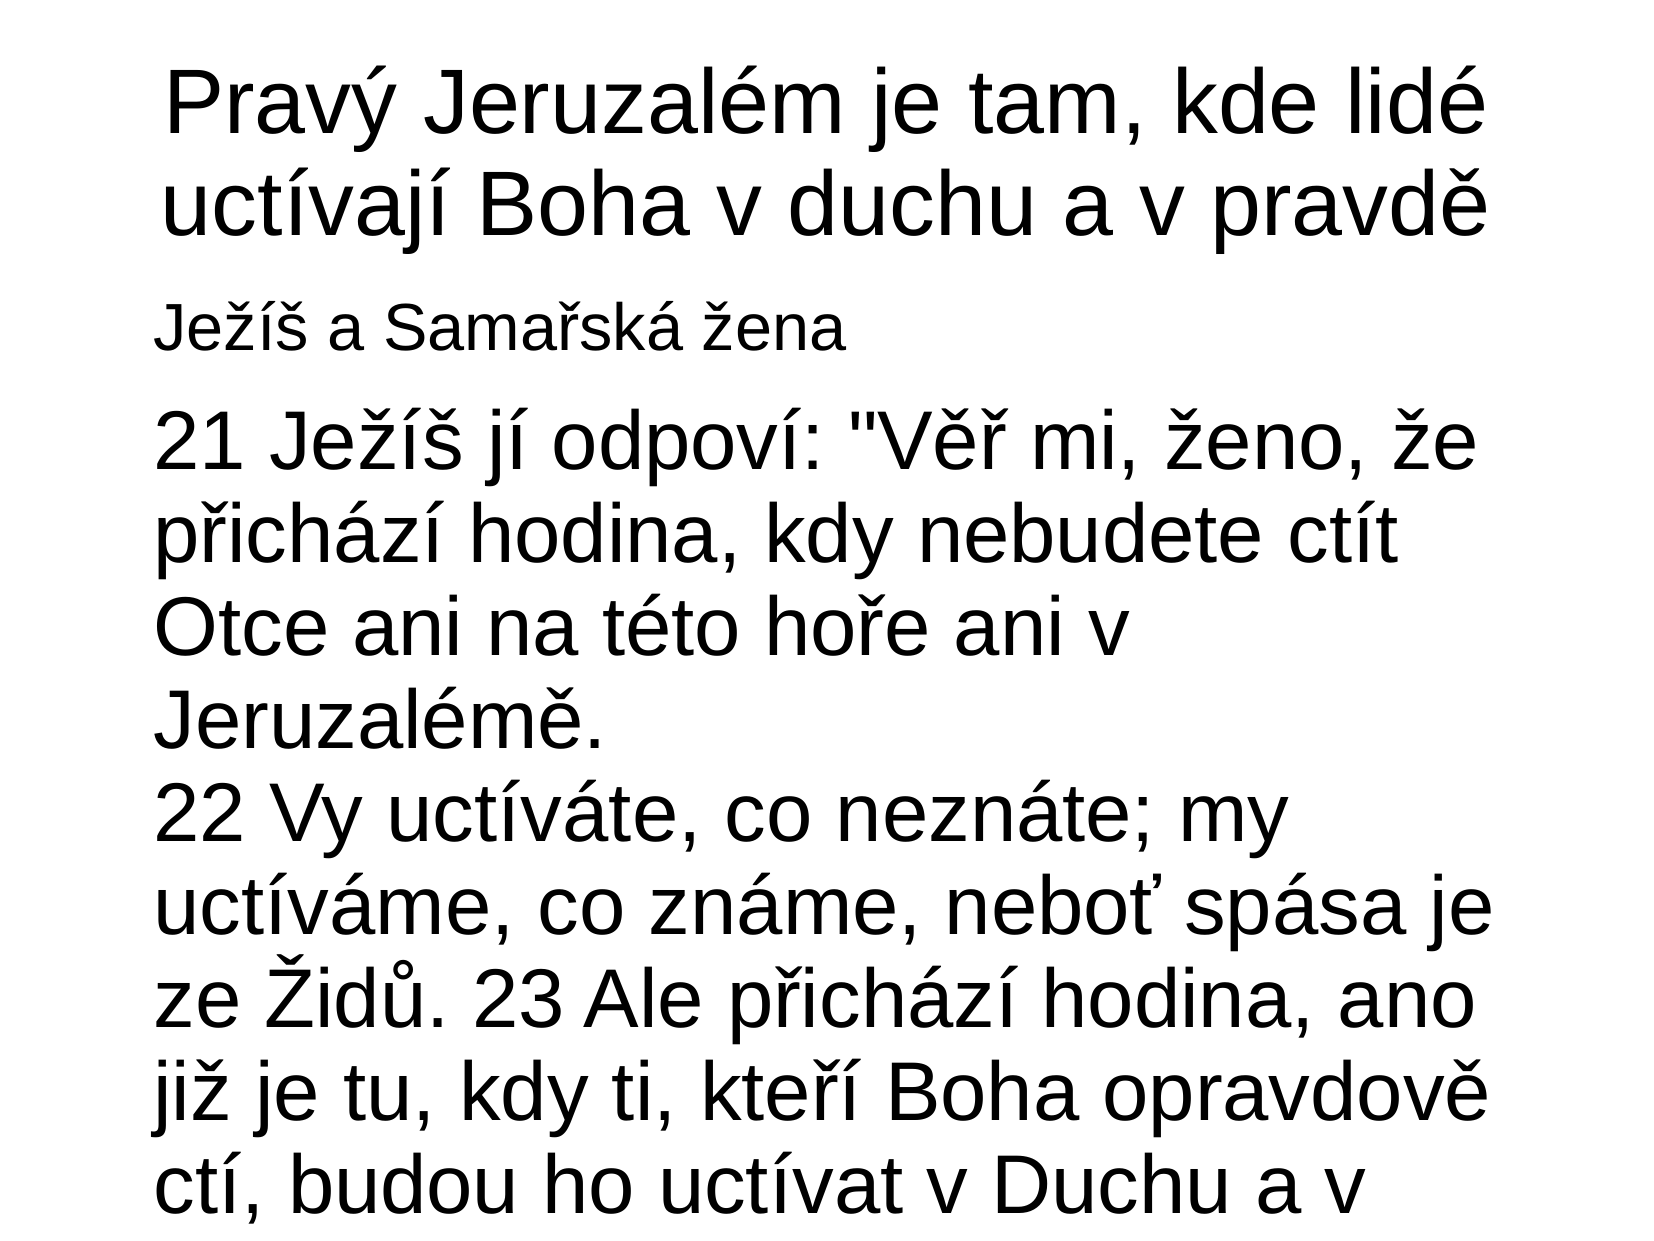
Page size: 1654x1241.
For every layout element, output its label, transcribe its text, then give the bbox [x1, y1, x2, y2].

title Pravý Jeruzalém je tam, kde lidé uctívají Boha v duchu a v pravdě [82, 49, 1571, 257]
list Ježíš a Samařská žena 21 Ježíš jí odpoví: "Věř mi, ženo, že přichází hodina, kdy nebudete ctít Otce ani na této hoře ani v Jeruzalémě. 22 Vy uctíváte, co neznáte; my uctíváme, co známe, neboť spása je ze Židů. 23 Ale přichází hodina, ano již je tu, kdy ti, kteří Boha opravdově ctí, budou ho uctívat v Duchu a v pravdě. A Otec si přeje, aby ho lidé takto ctili. 24 Bůh je Duch a ti, kdo ho uctívají, mají tak činit v Duchu a v pravdě." (Janovo evangelium 4. kapitola) [82, 290, 1538, 1010]
